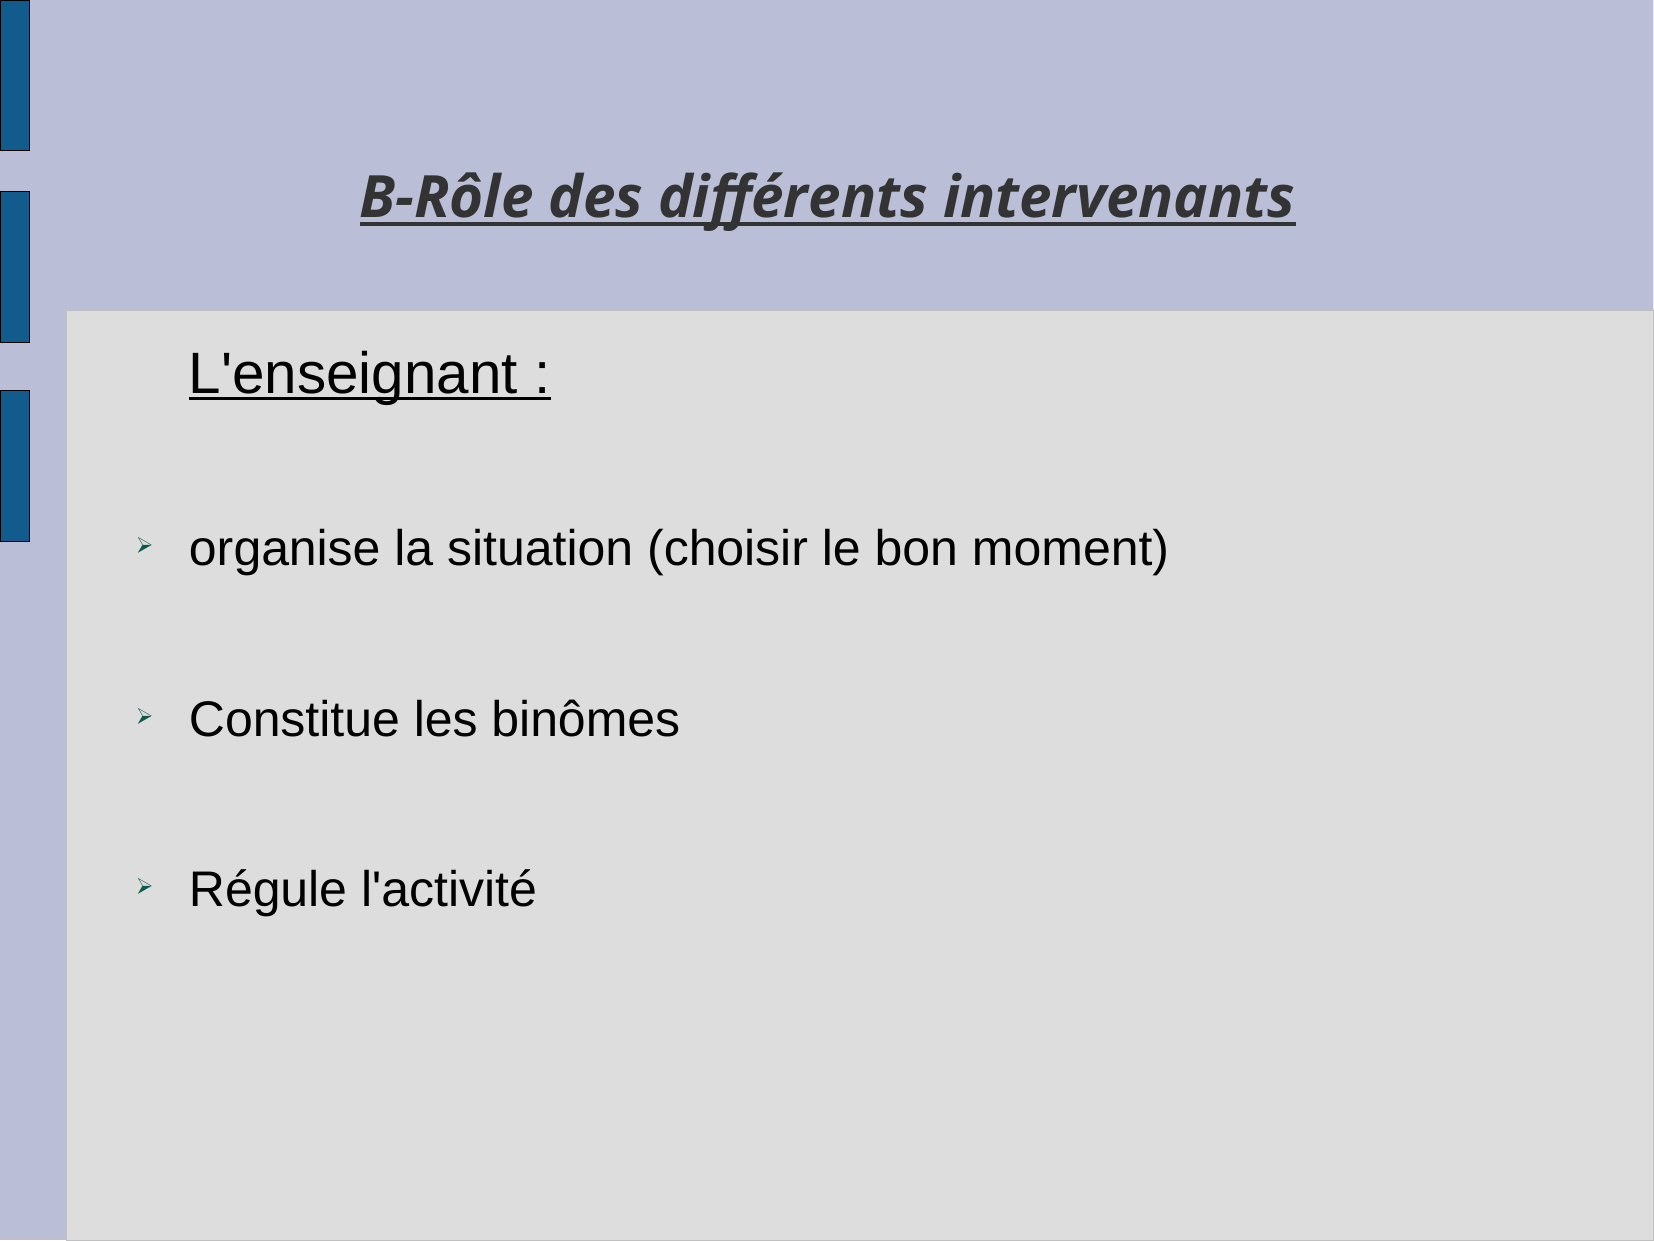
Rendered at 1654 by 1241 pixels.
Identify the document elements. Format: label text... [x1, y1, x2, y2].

list L'enseignant : organise la situation (choisir le bon moment) Constitue les binômes Régule l'activité [118, 340, 1531, 1123]
title B-Rôle des différents intervenants [121, 91, 1534, 299]
